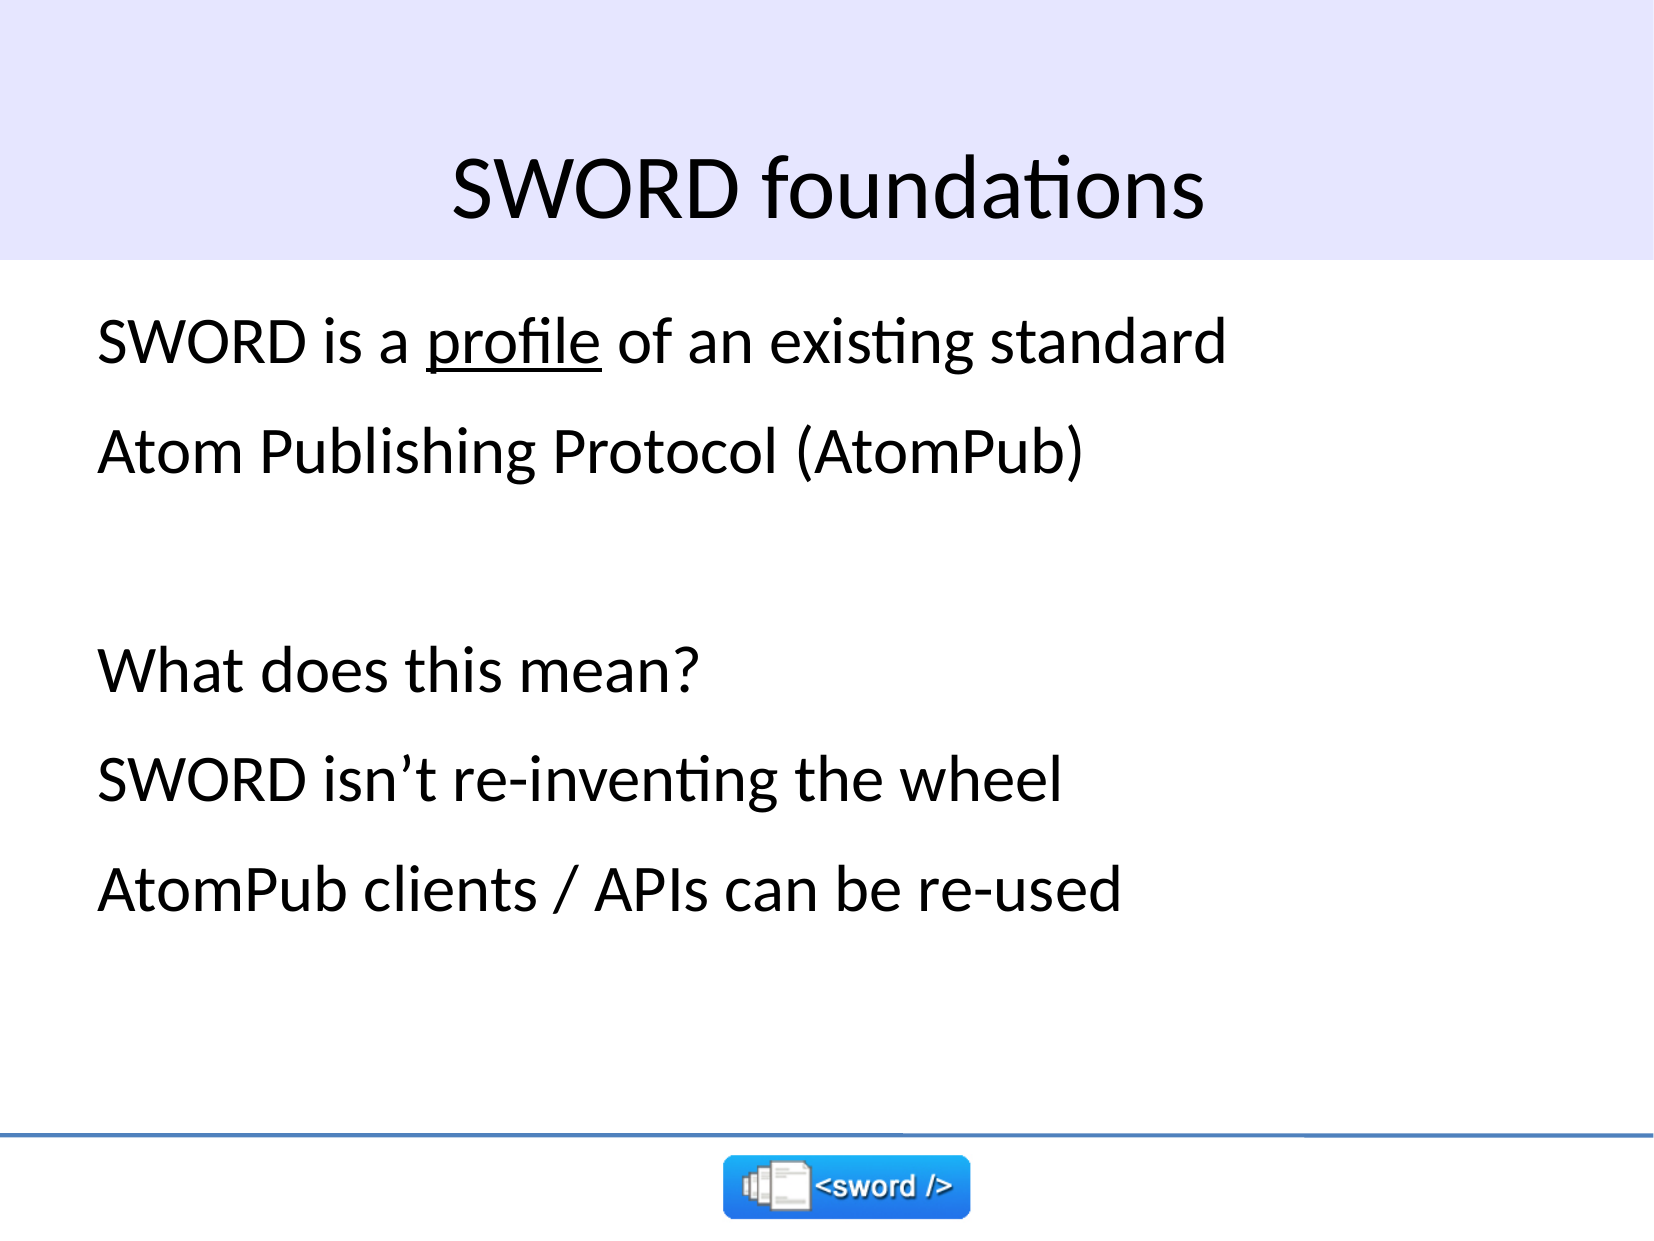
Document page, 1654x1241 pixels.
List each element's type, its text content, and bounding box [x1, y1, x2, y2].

list SWORD is a profile of an existing standard Atom Publishing Protocol (AtomPub) What does this mean? SWORD isn’t re-inventing the wheel AtomPub clients / APIs can be re-used [82, 289, 1571, 1125]
text_box SWORD foundations [350, 142, 1309, 250]
picture [722, 1154, 973, 1223]
